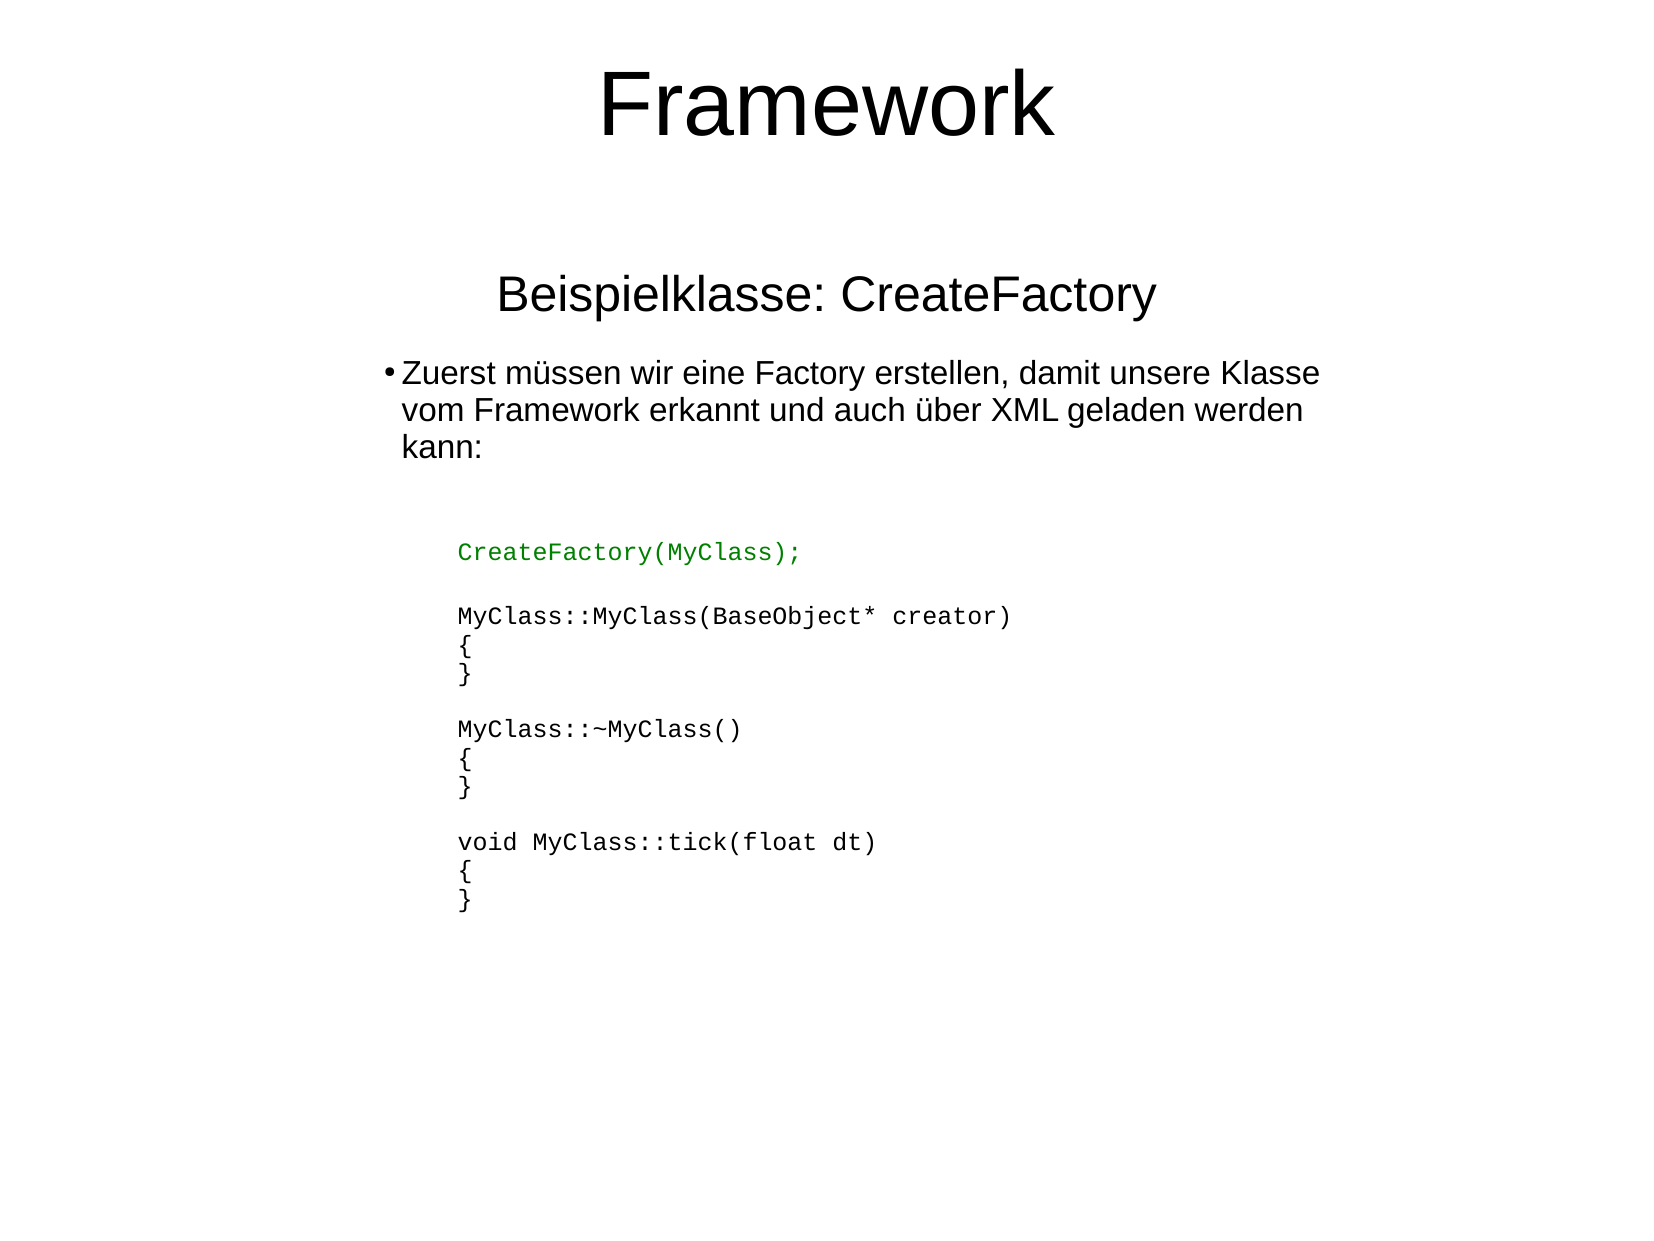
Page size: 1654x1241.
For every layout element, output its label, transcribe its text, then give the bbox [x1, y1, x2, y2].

title Framework [82, 0, 1571, 208]
text_box Beispielklasse: CreateFactory [82, 265, 1571, 325]
text_box Zuerst müssen wir eine Factory erstellen, damit unsere Klasse vom Framework erkannt und auch über XML geladen werden kann: CreateFactory(MyClass); MyClass::MyClass(BaseObject* creator) { } MyClass::~MyClass() { } void MyClass::tick(float dt) { } [383, 354, 1388, 928]
